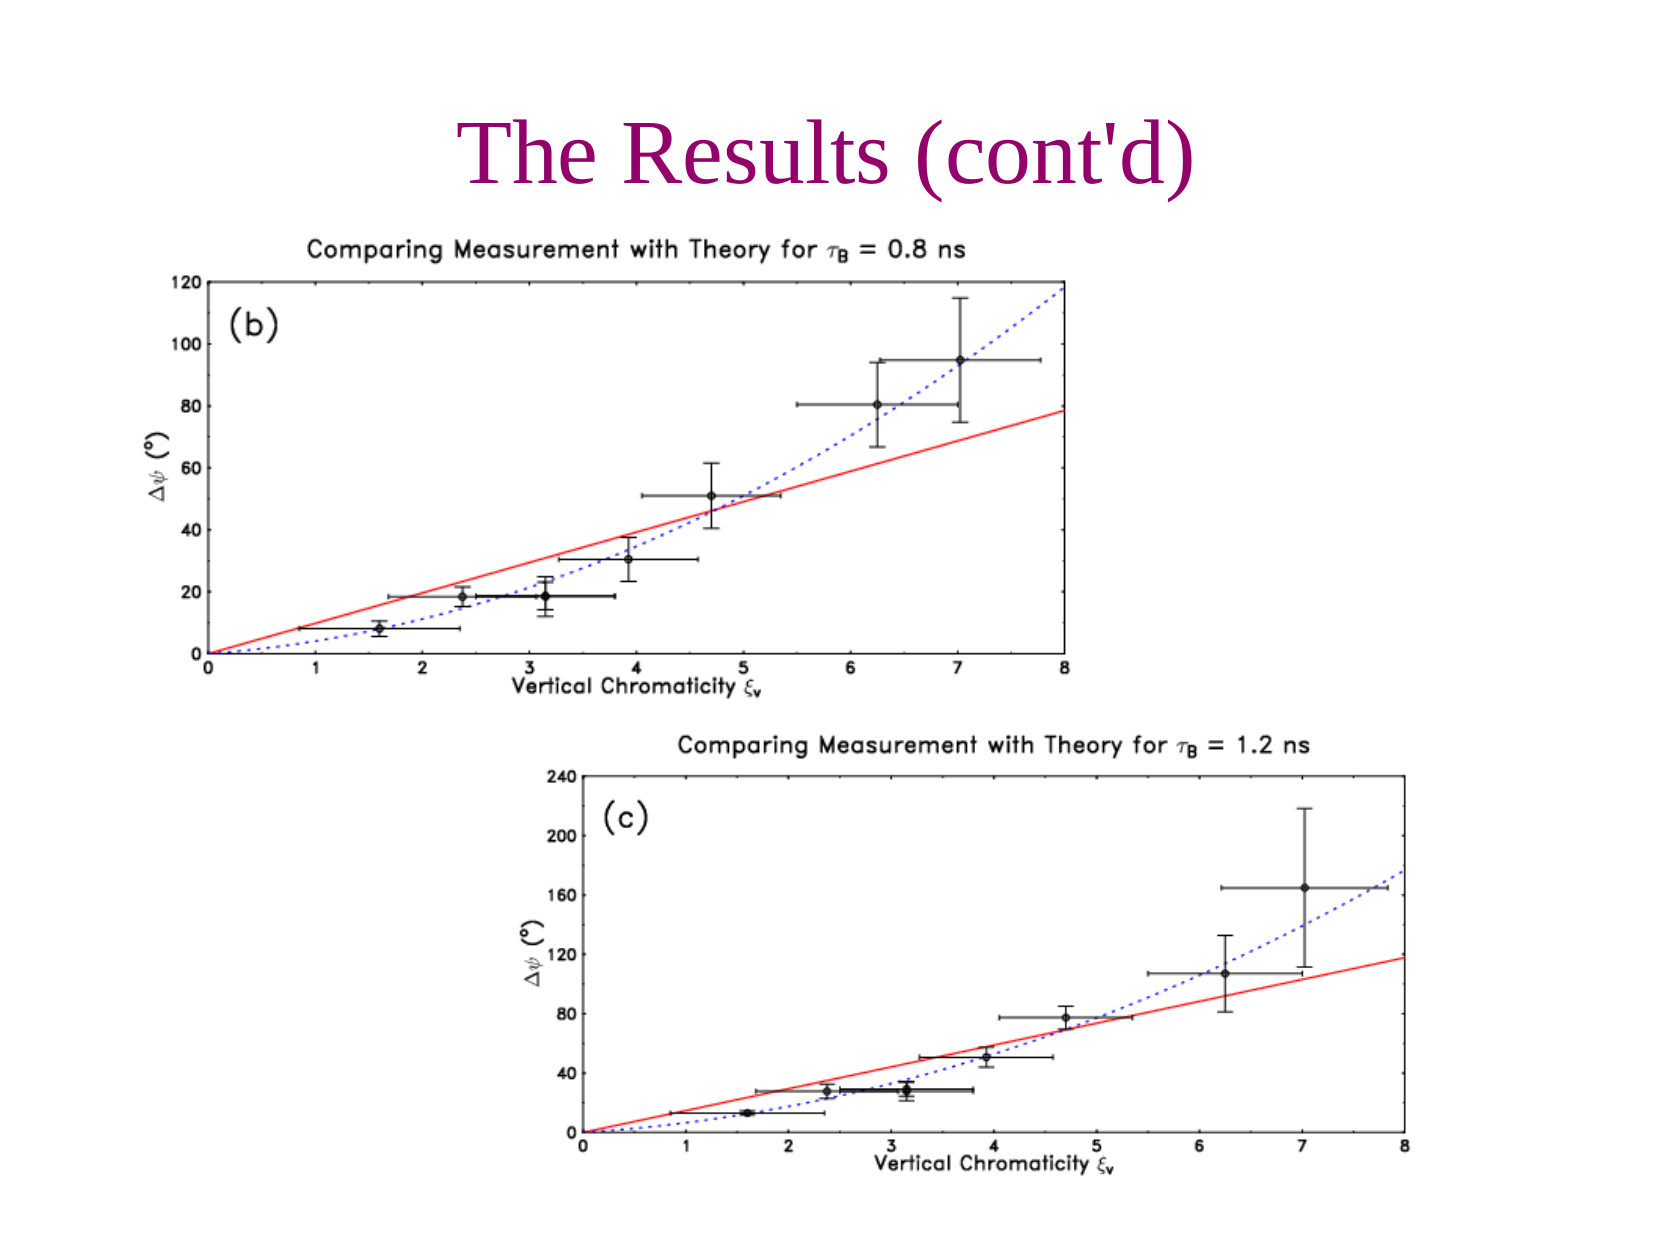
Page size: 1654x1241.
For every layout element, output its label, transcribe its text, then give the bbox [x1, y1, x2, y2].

picture [127, 224, 1463, 1197]
title The Results (cont'd) [82, 49, 1571, 257]
